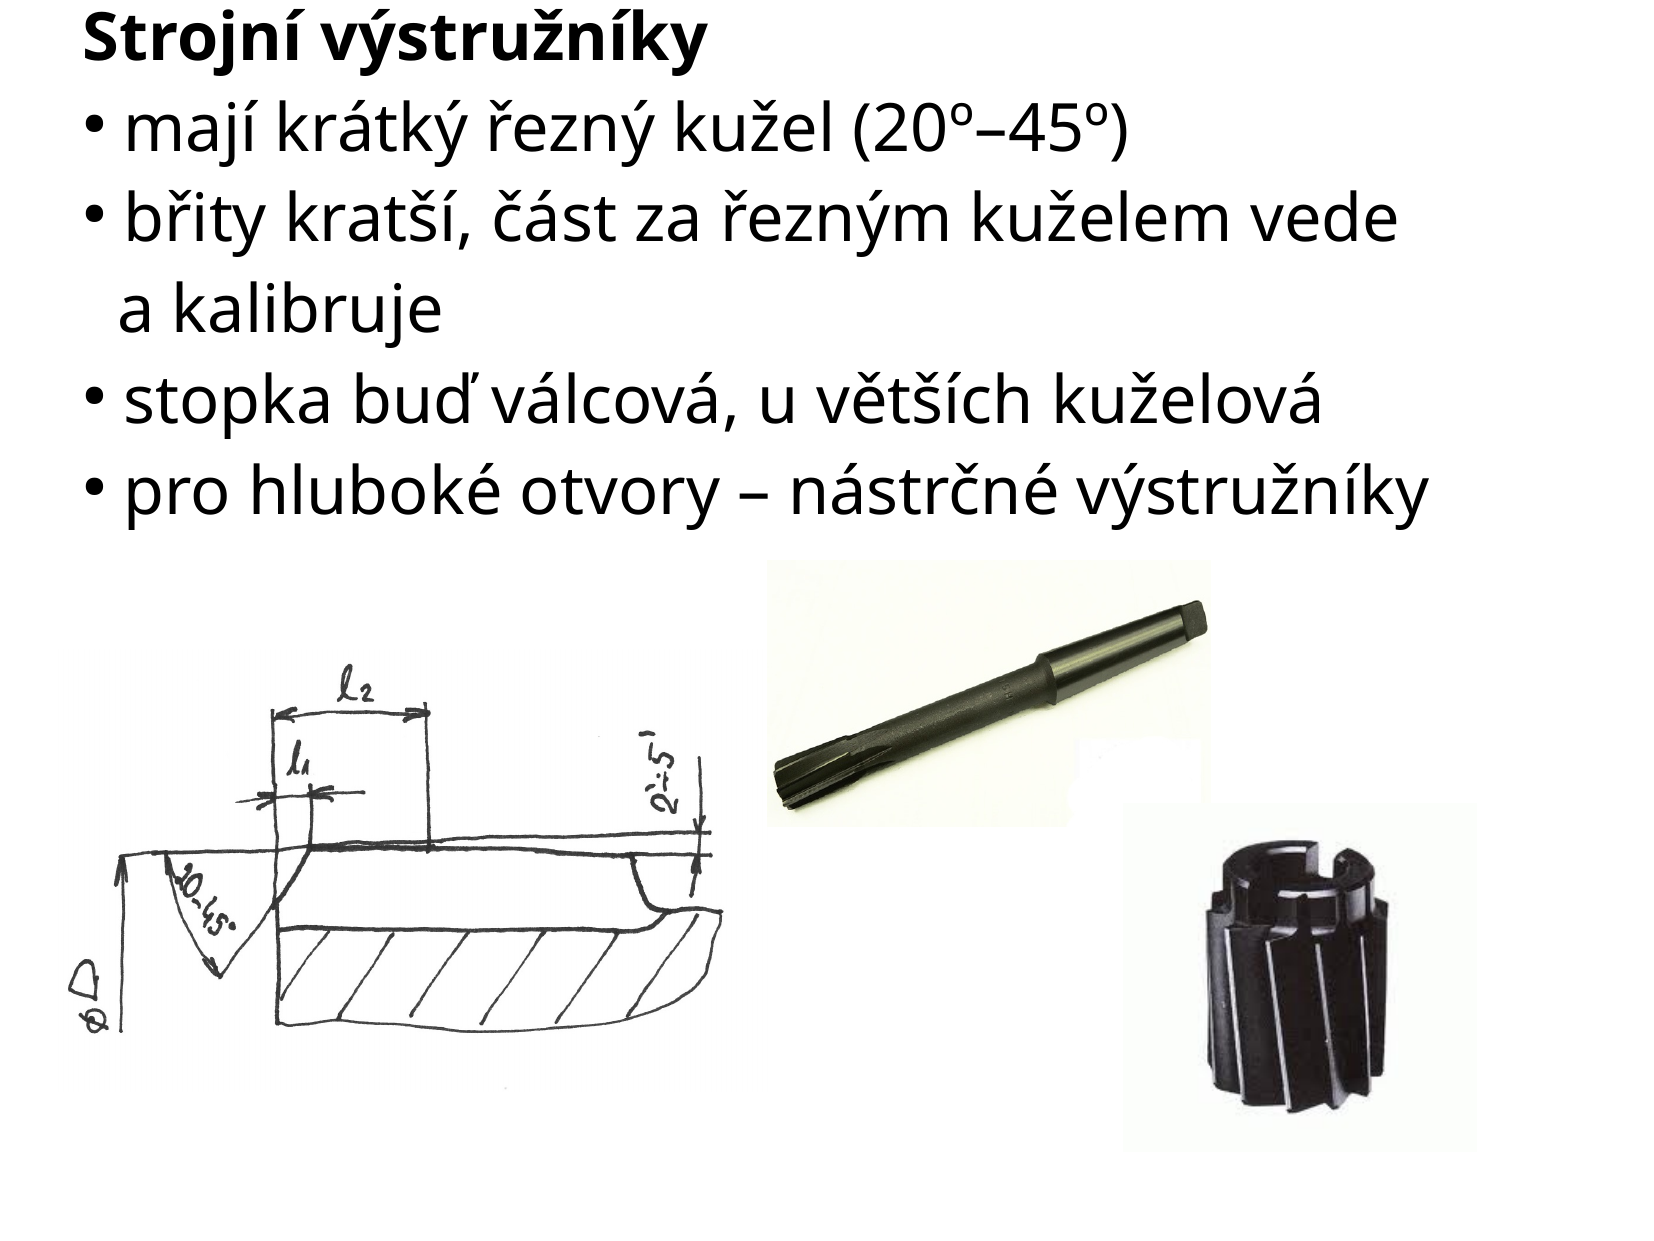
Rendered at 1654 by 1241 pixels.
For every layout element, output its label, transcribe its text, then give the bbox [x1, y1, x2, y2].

picture [53, 560, 1477, 1152]
subtitle Strojní výstružníky mají krátký řezný kužel (20º–45º) břity kratší, část za řezným kuželem vede a kalibruje stopka buď válcová, u větších kuželová pro hluboké otvory – nástrčné výstružníky [82, 827, 1123, 1102]
subtitle Strojní výstružníky mají krátký řezný kužel (20º–45º) břity kratší, část za řezným kuželem vede a kalibruje stopka buď válcová, u větších kuželová pro hluboké otvory – nástrčné výstružníky [82, 56, 1571, 1102]
